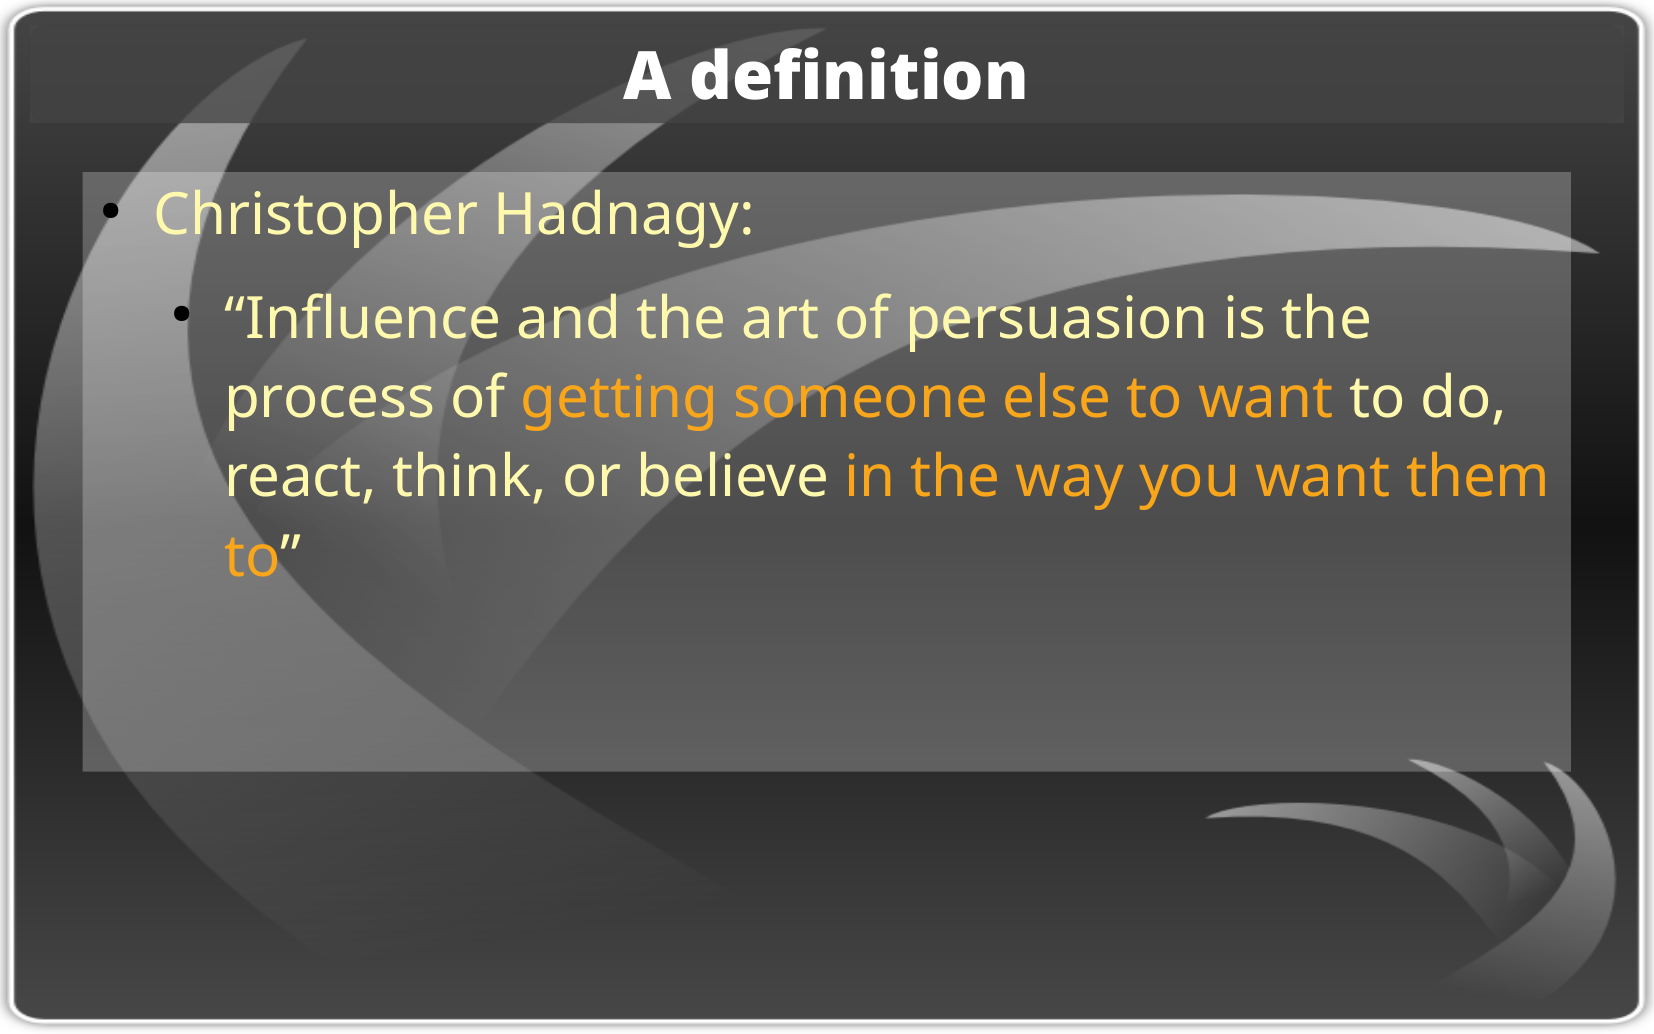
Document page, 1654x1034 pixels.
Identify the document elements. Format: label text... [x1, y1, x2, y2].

list Christopher Hadnagy: “Influence and the art of persuasion is the process of getting someone else to want to do, react, think, or believe in the way you want them to” [82, 172, 1571, 772]
title A definition [29, 24, 1625, 124]
picture [0, 0, 1654, 1034]
